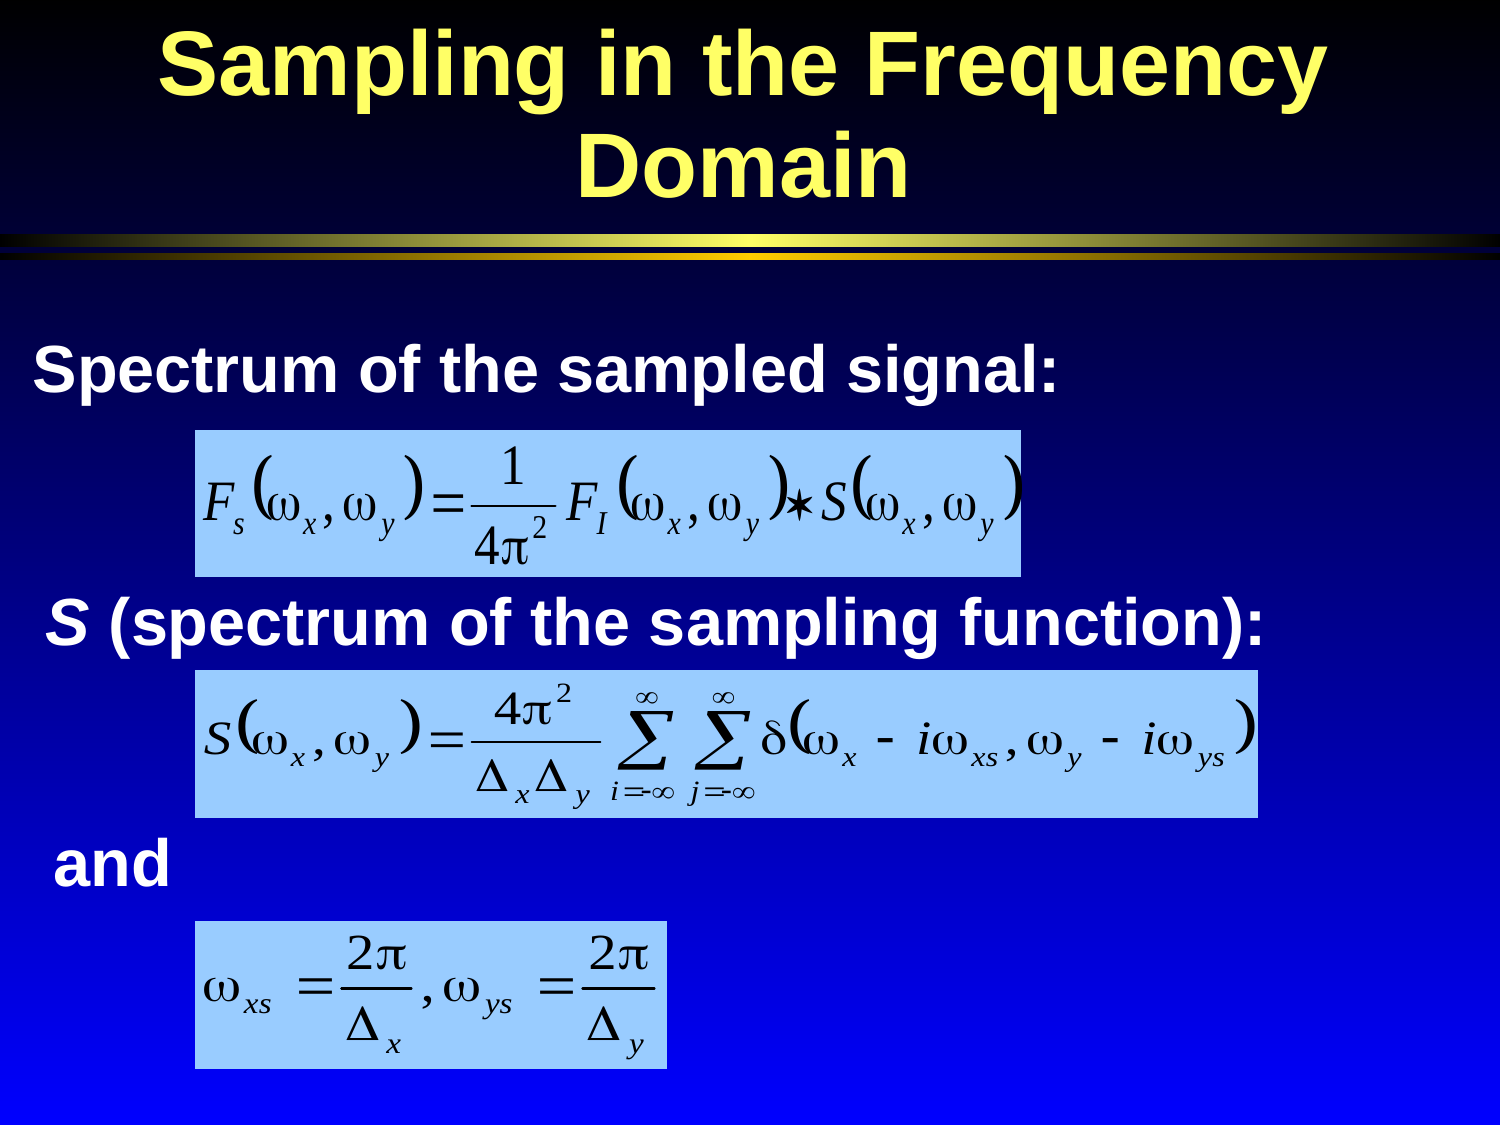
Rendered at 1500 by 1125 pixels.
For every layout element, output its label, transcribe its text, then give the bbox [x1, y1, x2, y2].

chart [194, 687, 1258, 818]
chart [194, 921, 668, 1069]
chart [194, 429, 1022, 571]
list Spectrum of the sampled signal: [17, 324, 1305, 441]
text_box and [38, 812, 196, 928]
title Sampling in the Frequency Domain [99, 4, 1388, 225]
text_box S (spectrum of the sampling function): [30, 571, 1430, 687]
